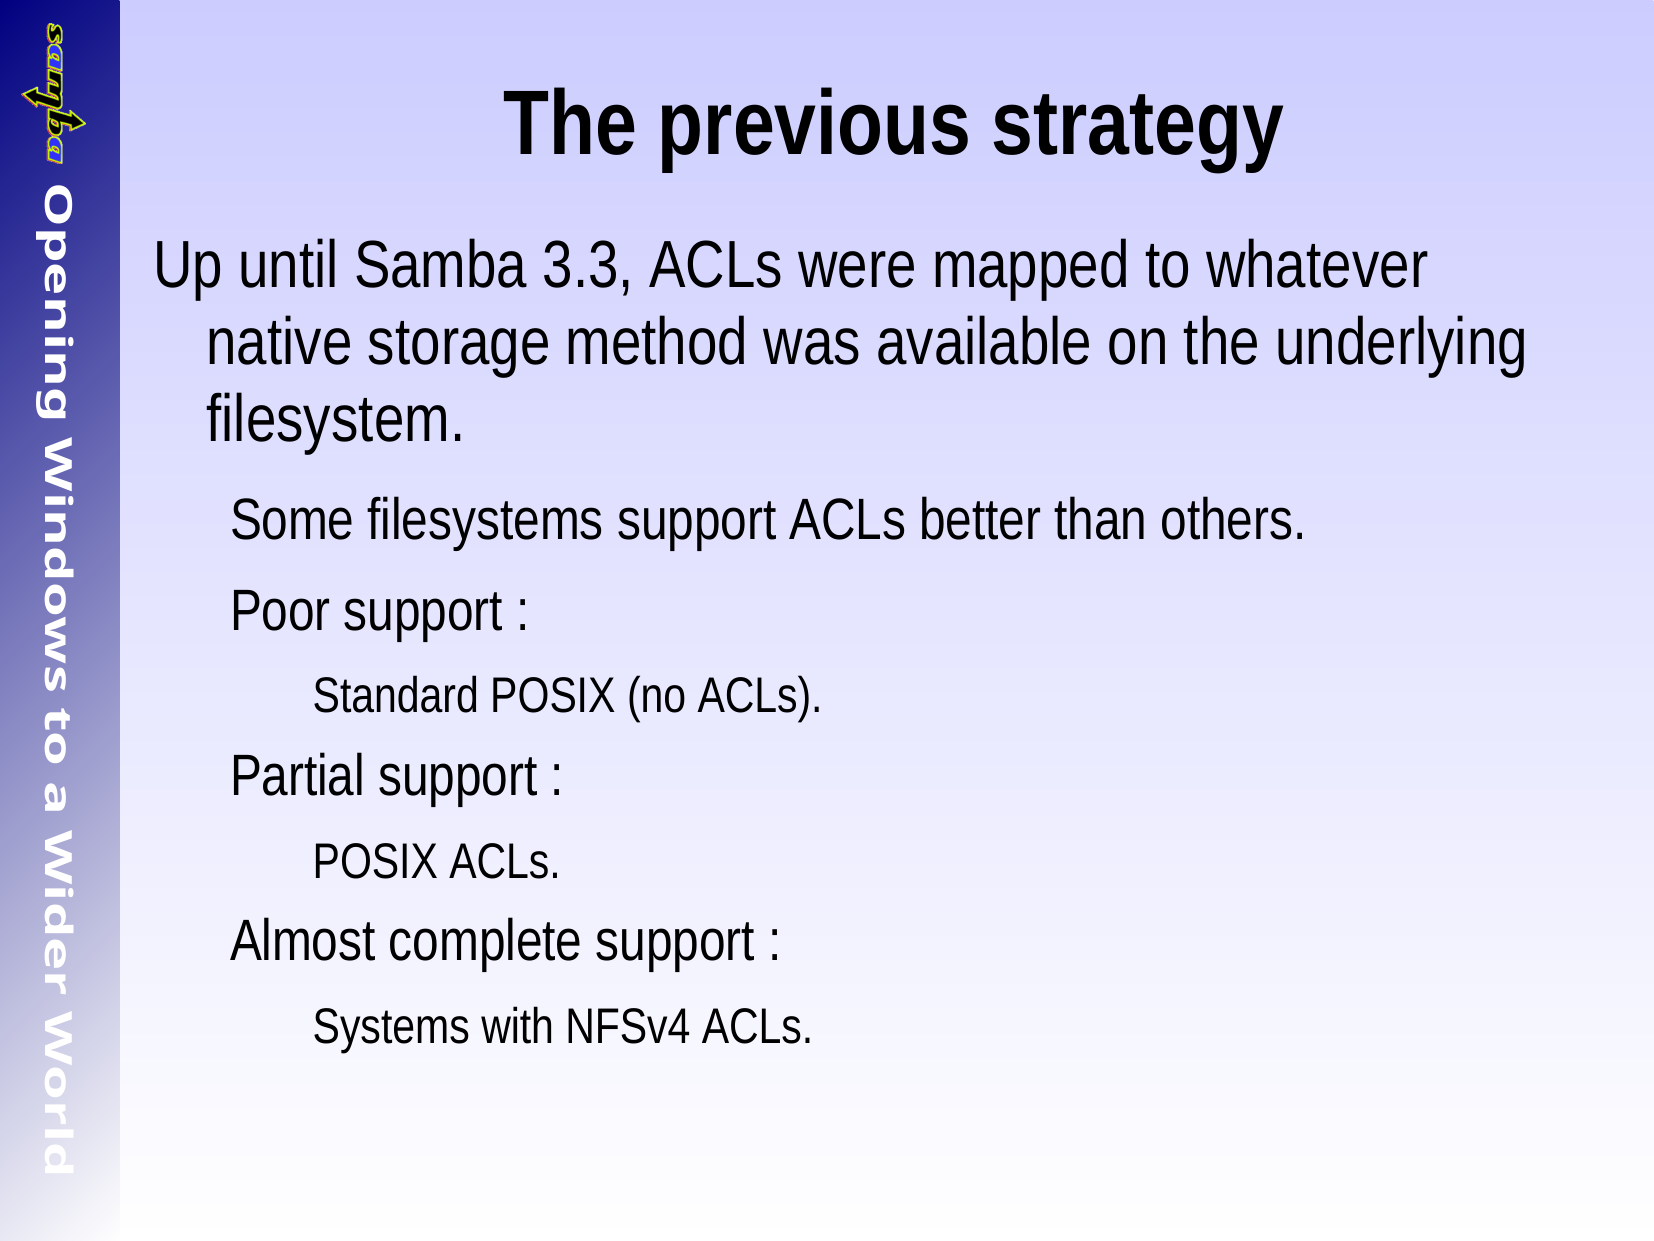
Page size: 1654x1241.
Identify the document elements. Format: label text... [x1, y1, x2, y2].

title The previous strategy [188, 17, 1601, 226]
picture [22, 24, 86, 164]
list Up until Samba 3.3, ACLs were mapped to whatever native storage method was available on the underlying filesystem. Some filesystems support ACLs better than others. Poor support : Standard POSIX (no ACLs). Partial support : POSIX ACLs. Almost complete support : Systems with NFSv4 ACLs. [135, 225, 1548, 1132]
